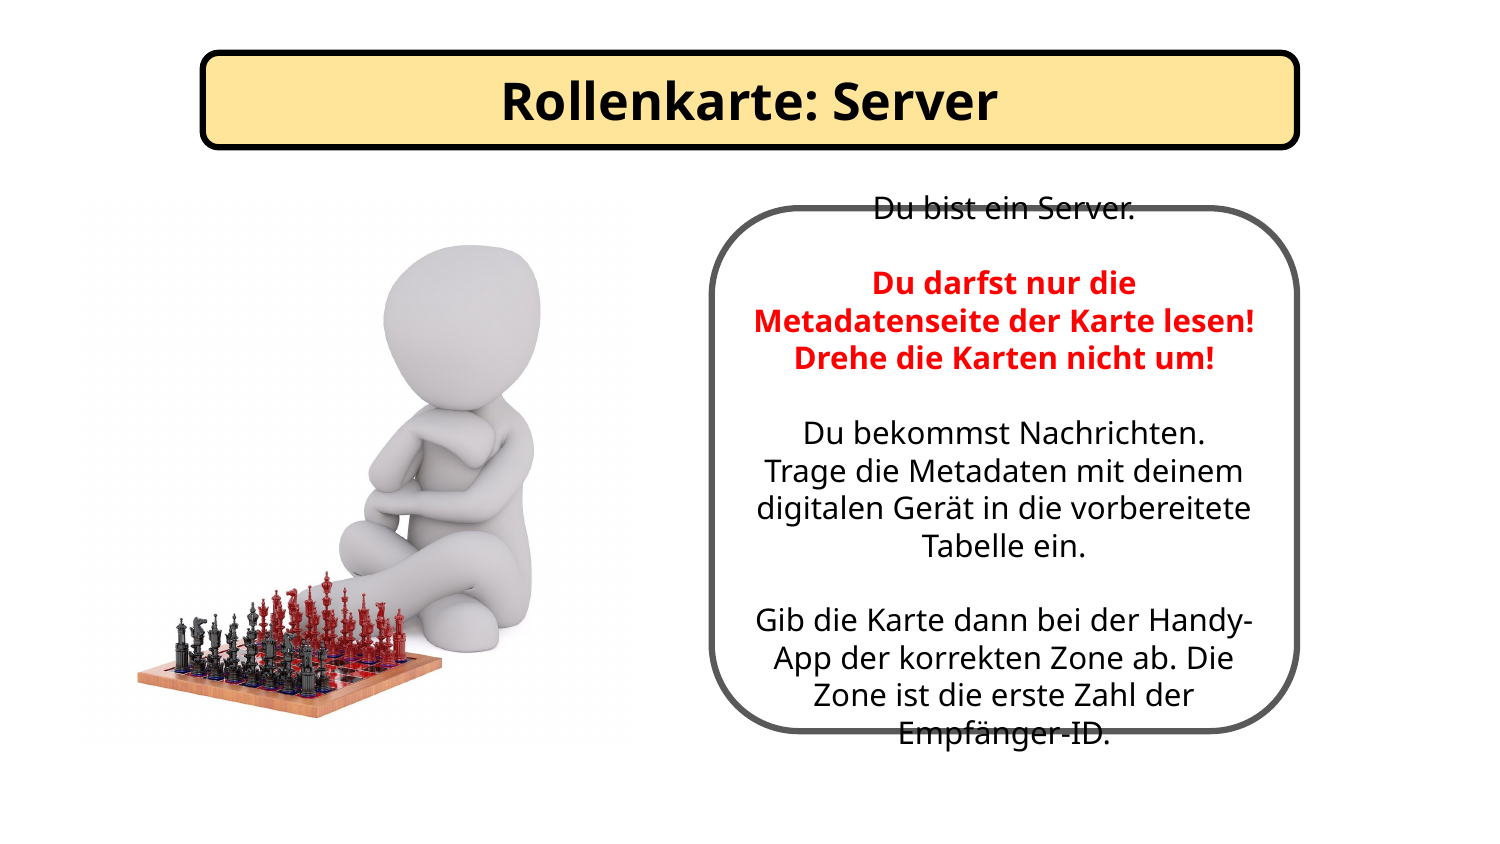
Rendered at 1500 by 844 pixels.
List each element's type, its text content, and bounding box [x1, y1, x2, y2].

text_box Rollenkarte: Server [202, 52, 1298, 148]
text_box Du bist ein Server. Du darfst nur die Metadatenseite der Karte lesen! Drehe die Karten nicht um! Du bekommst Nachrichten. Trage die Metadaten mit deinem digitalen Gerät in die vorbereitete Tabelle ein. Gib die Karte dann bei der Handy-App der korrekten Zone ab. Die Zone ist die erste Zahl der Empfänger-ID. [711, 208, 1298, 732]
picture [80, 193, 633, 746]
